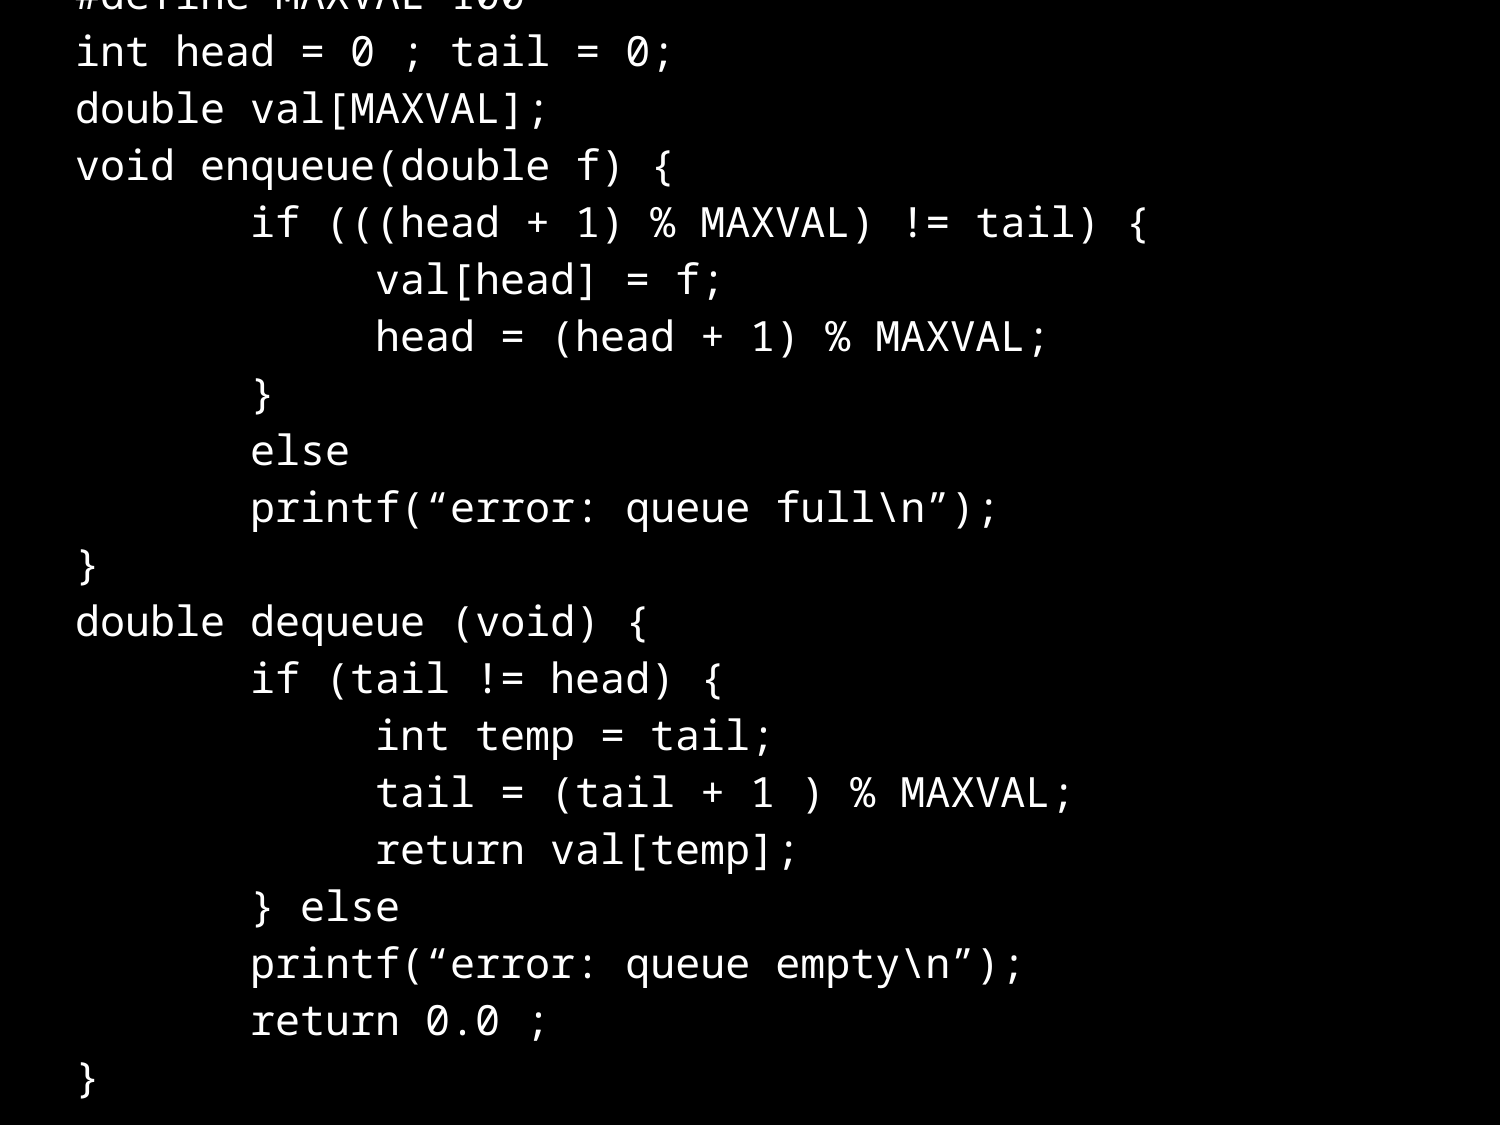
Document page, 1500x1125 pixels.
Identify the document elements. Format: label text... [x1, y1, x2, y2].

title #define MAXVAL 100 int head = 0 ; tail = 0; double val[MAXVAL]; void enqueue(double f) { if (((head + 1) % MAXVAL) != tail) { val[head] = f; head = (head + 1) % MAXVAL; } else printf(“error: queue full\n”); } double dequeue (void) { if (tail != head) { int temp = tail; tail = (tail + 1 ) % MAXVAL; return val[temp]; } else printf(“error: queue empty\n”); return 0.0 ; } [75, 49, 1426, 1020]
